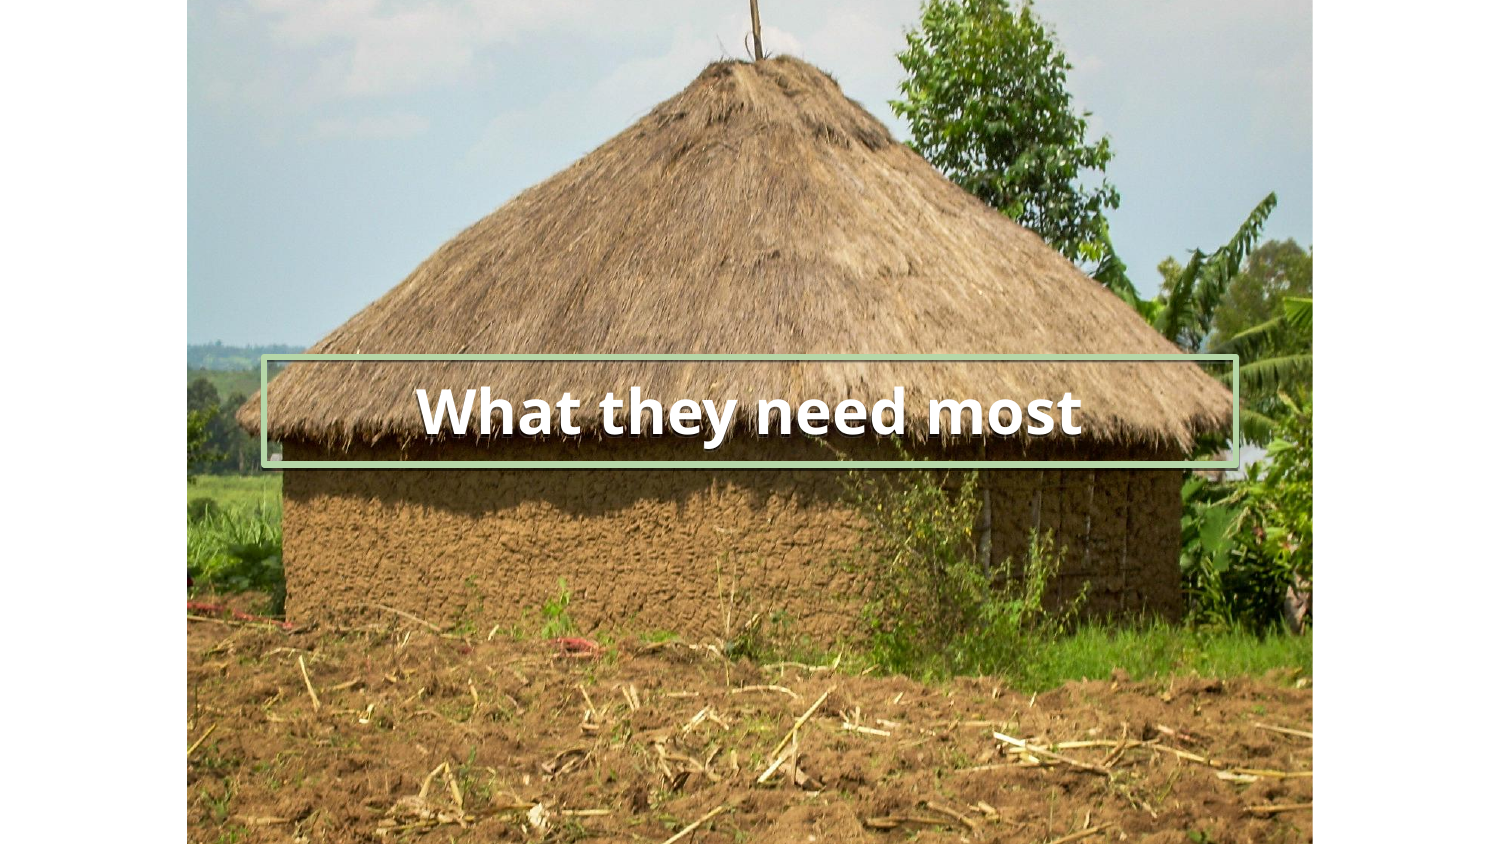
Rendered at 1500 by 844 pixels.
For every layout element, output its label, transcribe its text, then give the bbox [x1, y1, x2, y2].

picture [187, 0, 1313, 844]
title What they need most [263, 357, 1237, 465]
